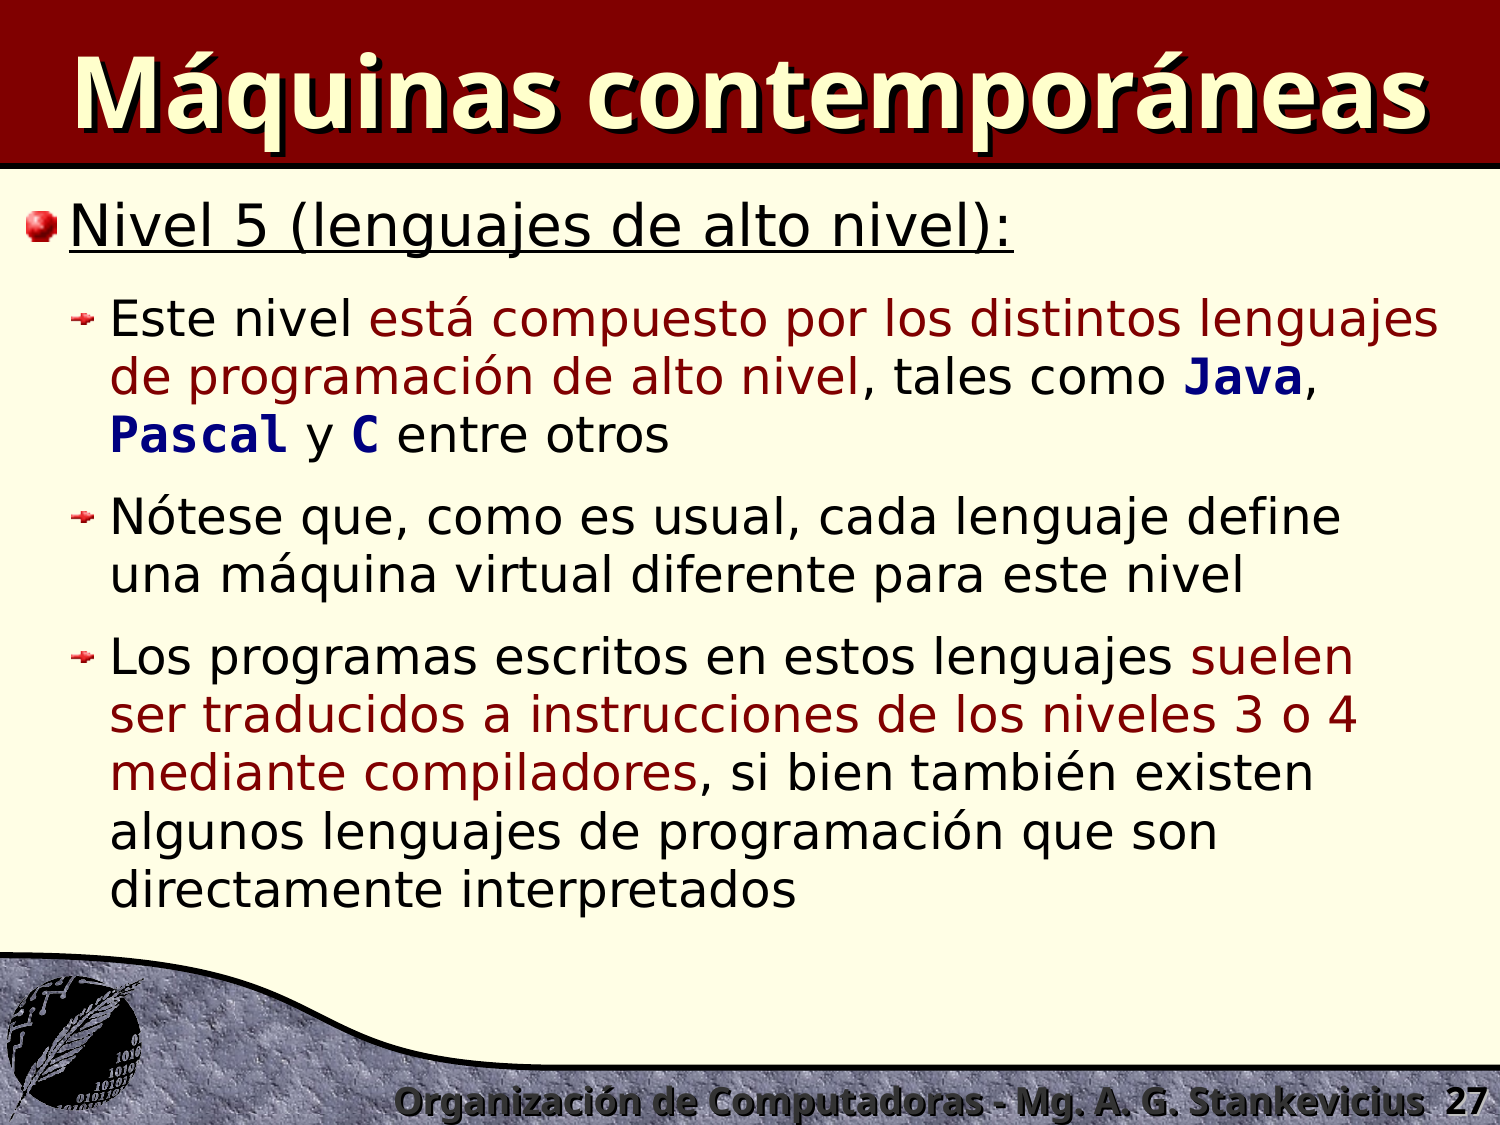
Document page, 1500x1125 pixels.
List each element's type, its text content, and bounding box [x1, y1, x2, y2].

picture [802, 1100, 806, 1110]
picture [1058, 1100, 1065, 1110]
picture [448, 1100, 455, 1110]
title Máquinas contemporáneas [15, 5, 1485, 160]
picture [0, 959, 1500, 1125]
list Nivel 5 (lenguajes de alto nivel): Este nivel está compuesto por los distintos lenguajes de programación de alto nivel, tales como Java, Pascal y C entre otros Nótese que, como es usual, cada lenguaje define una máquina virtual diferente para este nivel Los programas escritos en estos lenguajes suelen ser traducidos a instrucciones de los niveles 3 o 4 mediante compiladores, si bien también existen algunos lenguajes de programación que son directamente interpretados [11, 192, 1486, 935]
